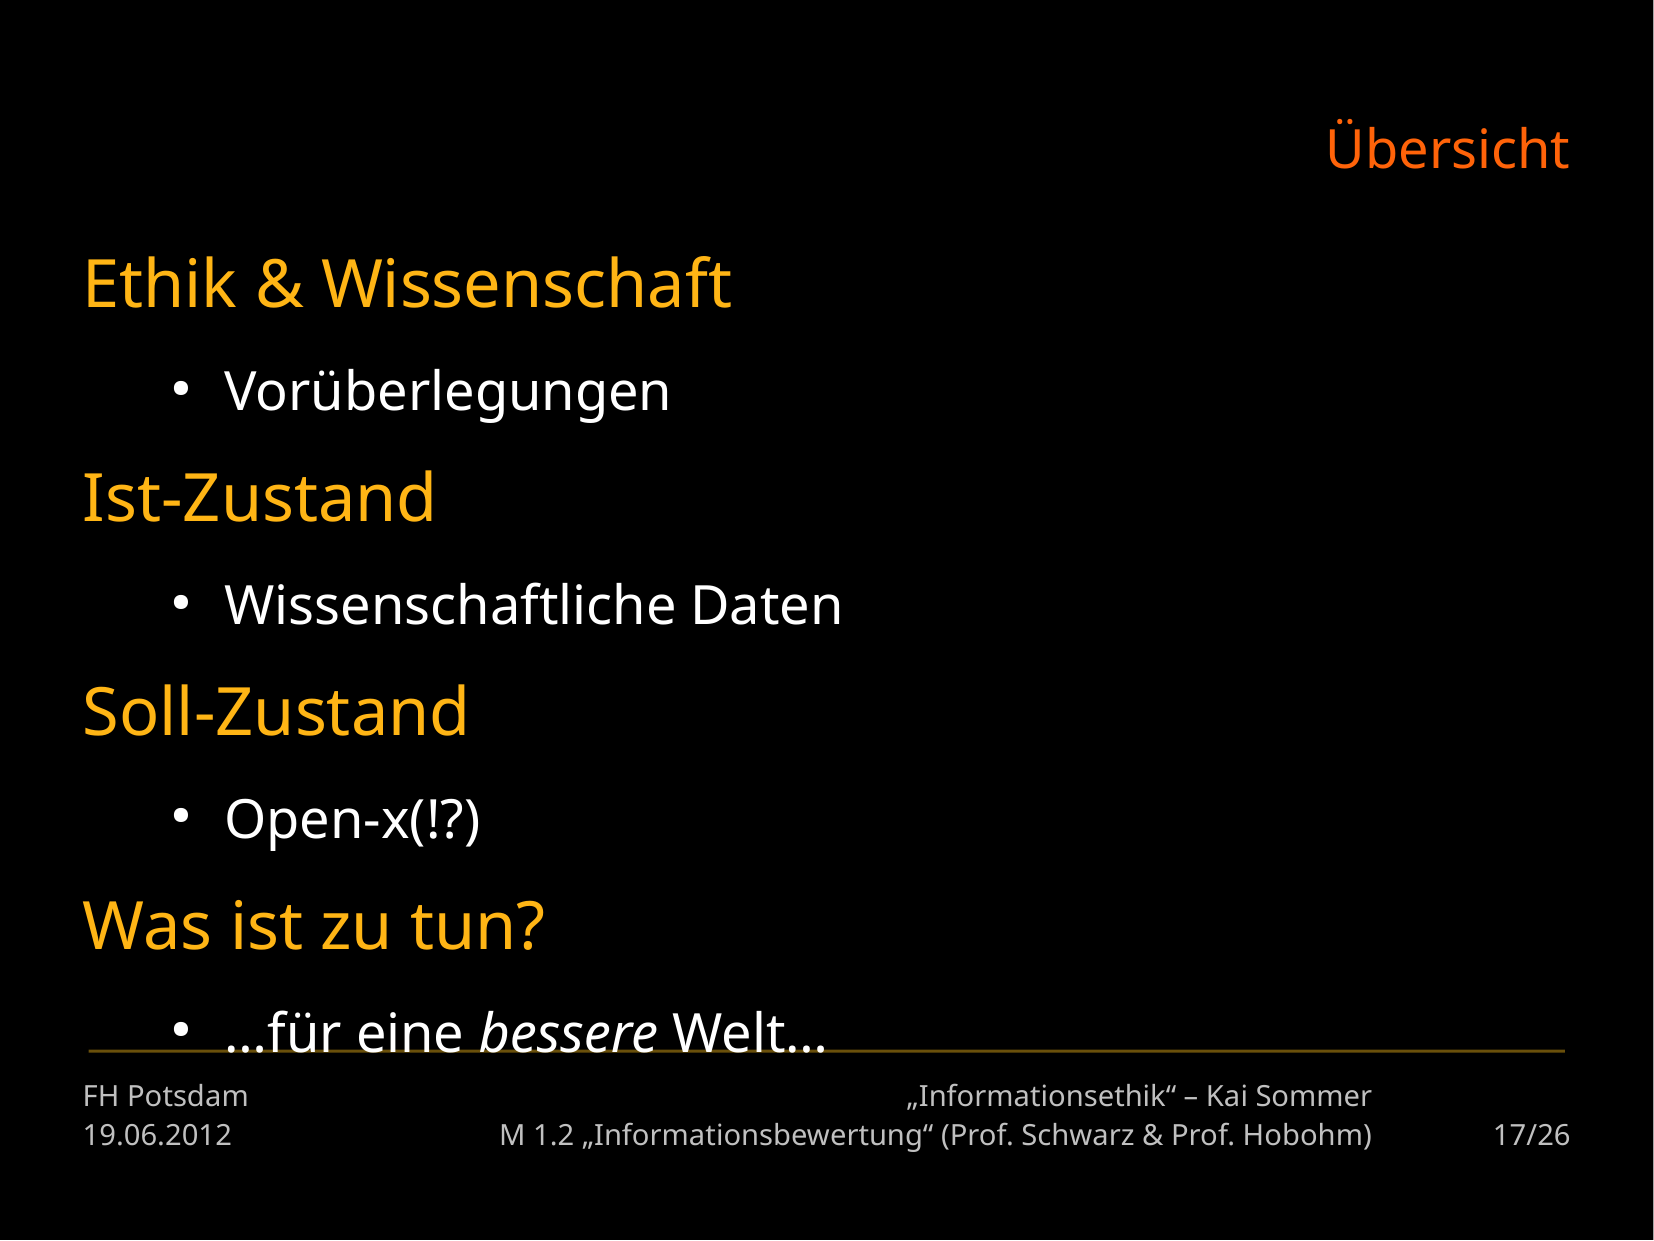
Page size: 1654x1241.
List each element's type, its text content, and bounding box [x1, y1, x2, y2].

title Übersicht [82, 88, 1571, 207]
list Ethik & Wissenschaft Vorüberlegungen Ist-Zustand Wissenschaftliche Daten Soll-Zustand Open-x(!?) Was ist zu tun? …für eine bessere Welt… [82, 236, 1571, 1109]
